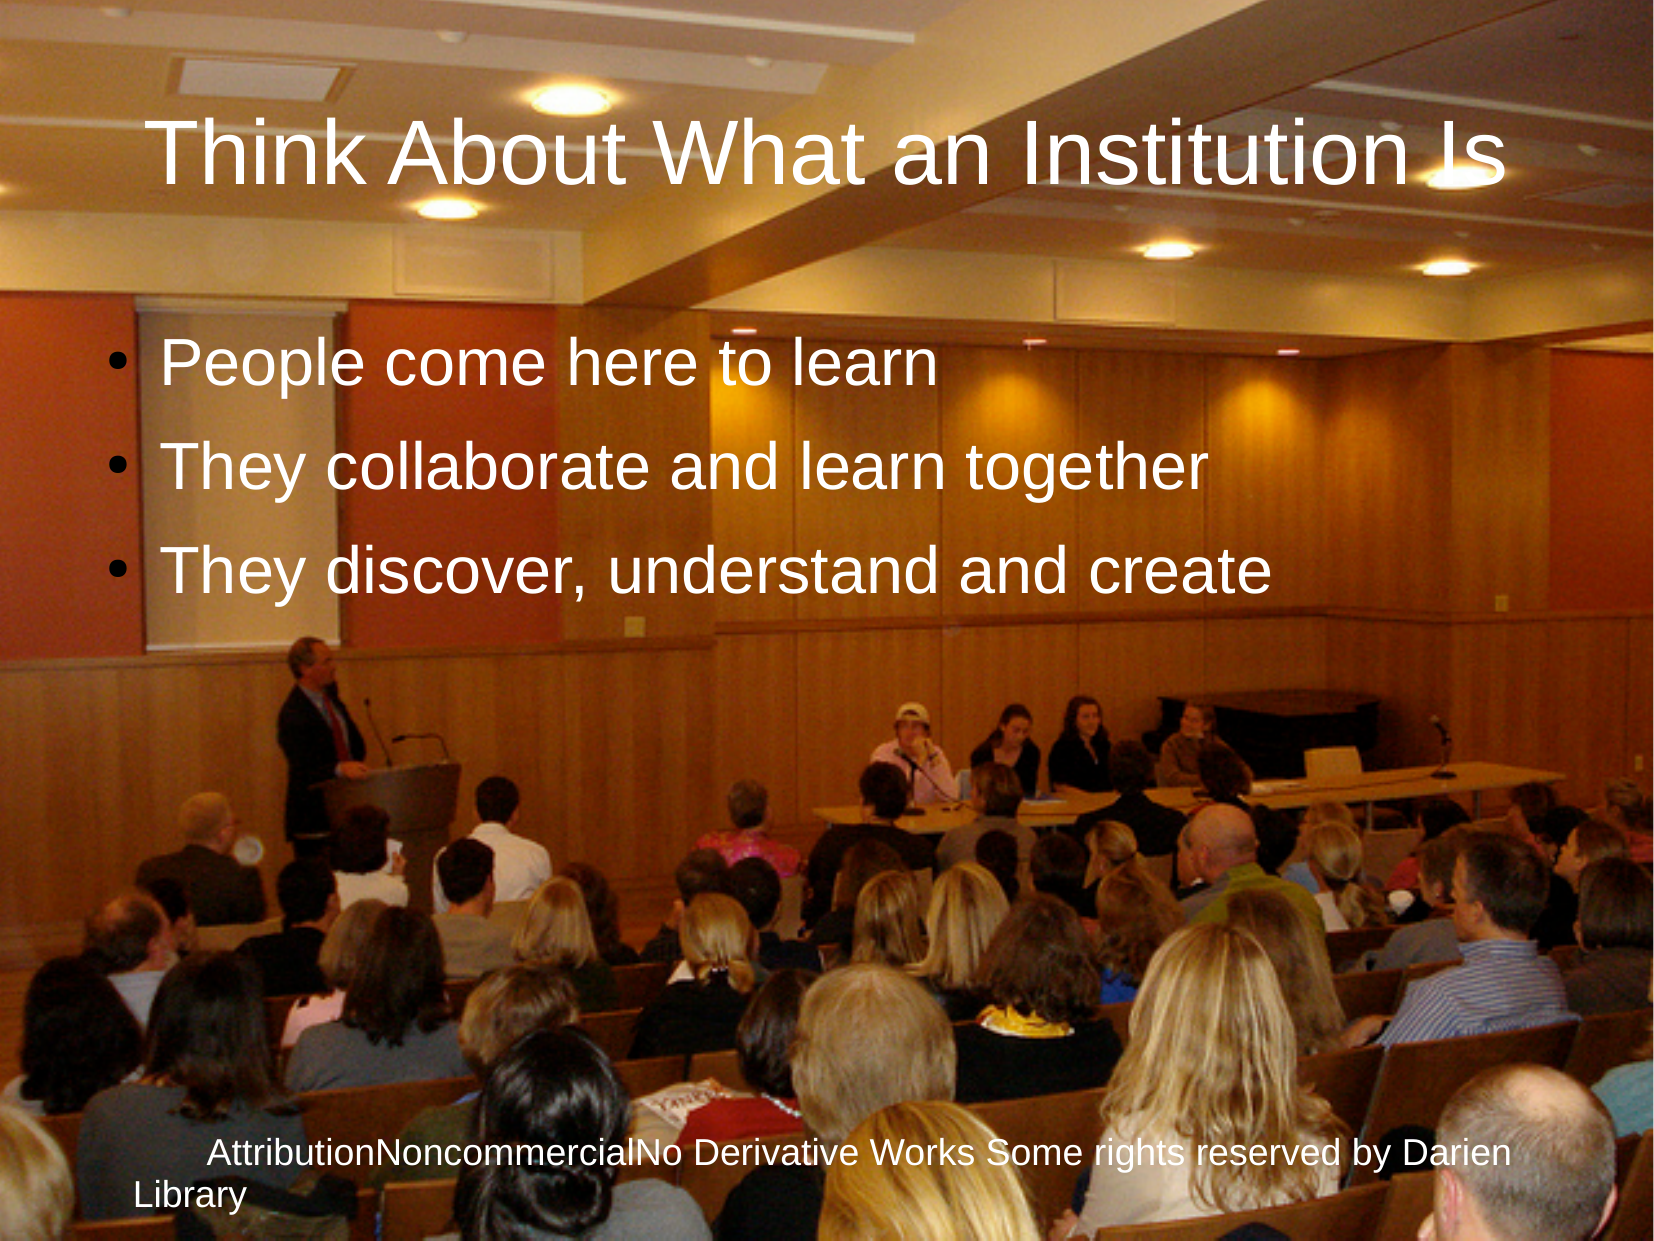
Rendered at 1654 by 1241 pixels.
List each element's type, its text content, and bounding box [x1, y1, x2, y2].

list People come here to learn They collaborate and learn together They discover, understand and create [88, 324, 1577, 1144]
text_box AttributionNoncommercialNo Derivative Works Some rights reserved by Darien Library [118, 1124, 1651, 1182]
title Think About What an Institution Is [82, 49, 1571, 257]
picture [0, 0, 1654, 1241]
